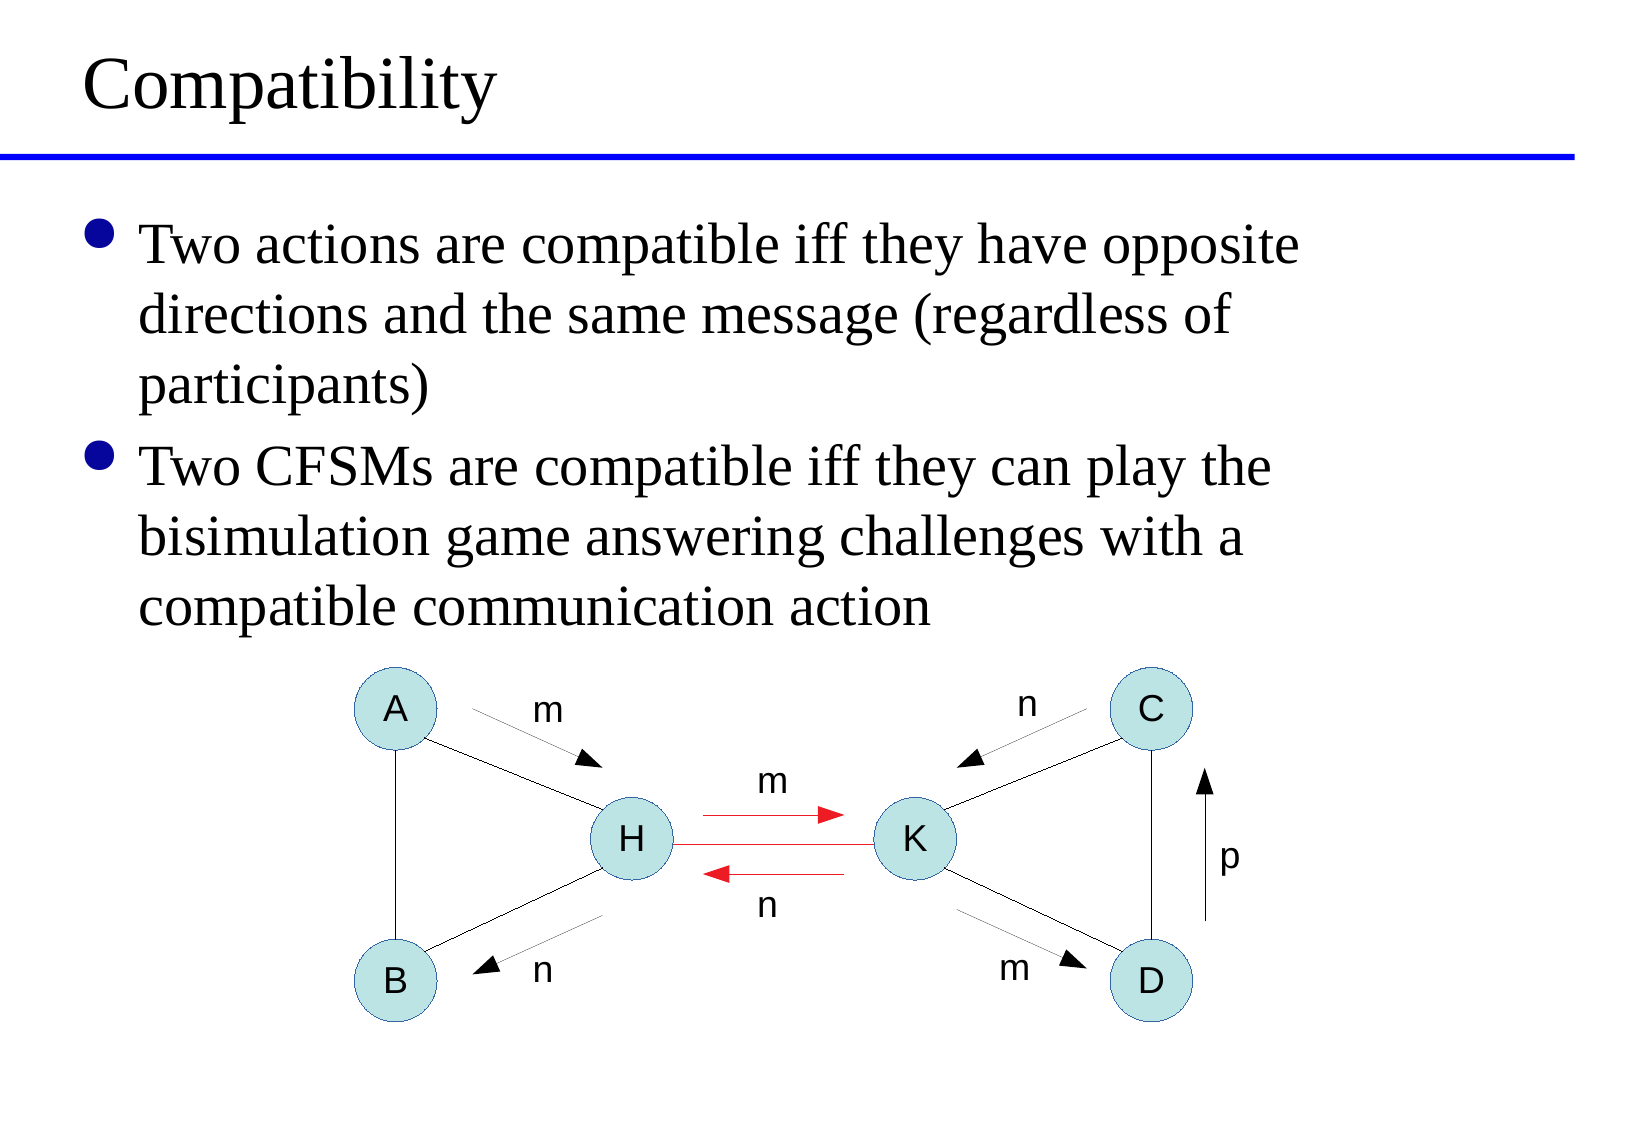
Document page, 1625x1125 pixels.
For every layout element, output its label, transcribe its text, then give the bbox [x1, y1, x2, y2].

text_box C [1110, 667, 1193, 751]
text_box A [354, 667, 438, 751]
text_box H [590, 797, 674, 881]
text_box n [1002, 675, 1053, 733]
text_box D [1110, 939, 1193, 1022]
text_box n [742, 876, 793, 933]
text_box m [742, 752, 804, 809]
text_box m [984, 939, 1046, 997]
text_box n [517, 940, 569, 998]
text_box K [873, 797, 957, 881]
list Two actions are compatible iff they have opposite directions and the same message (regardless of participants) Two CFSMs are compatible iff they can play the bisimulation game answering challenges with a compatible communication action [67, 198, 1478, 1061]
text_box B [354, 939, 438, 1022]
title Compatibility [67, 27, 1544, 131]
text_box p [1204, 826, 1256, 884]
text_box m [517, 681, 579, 738]
